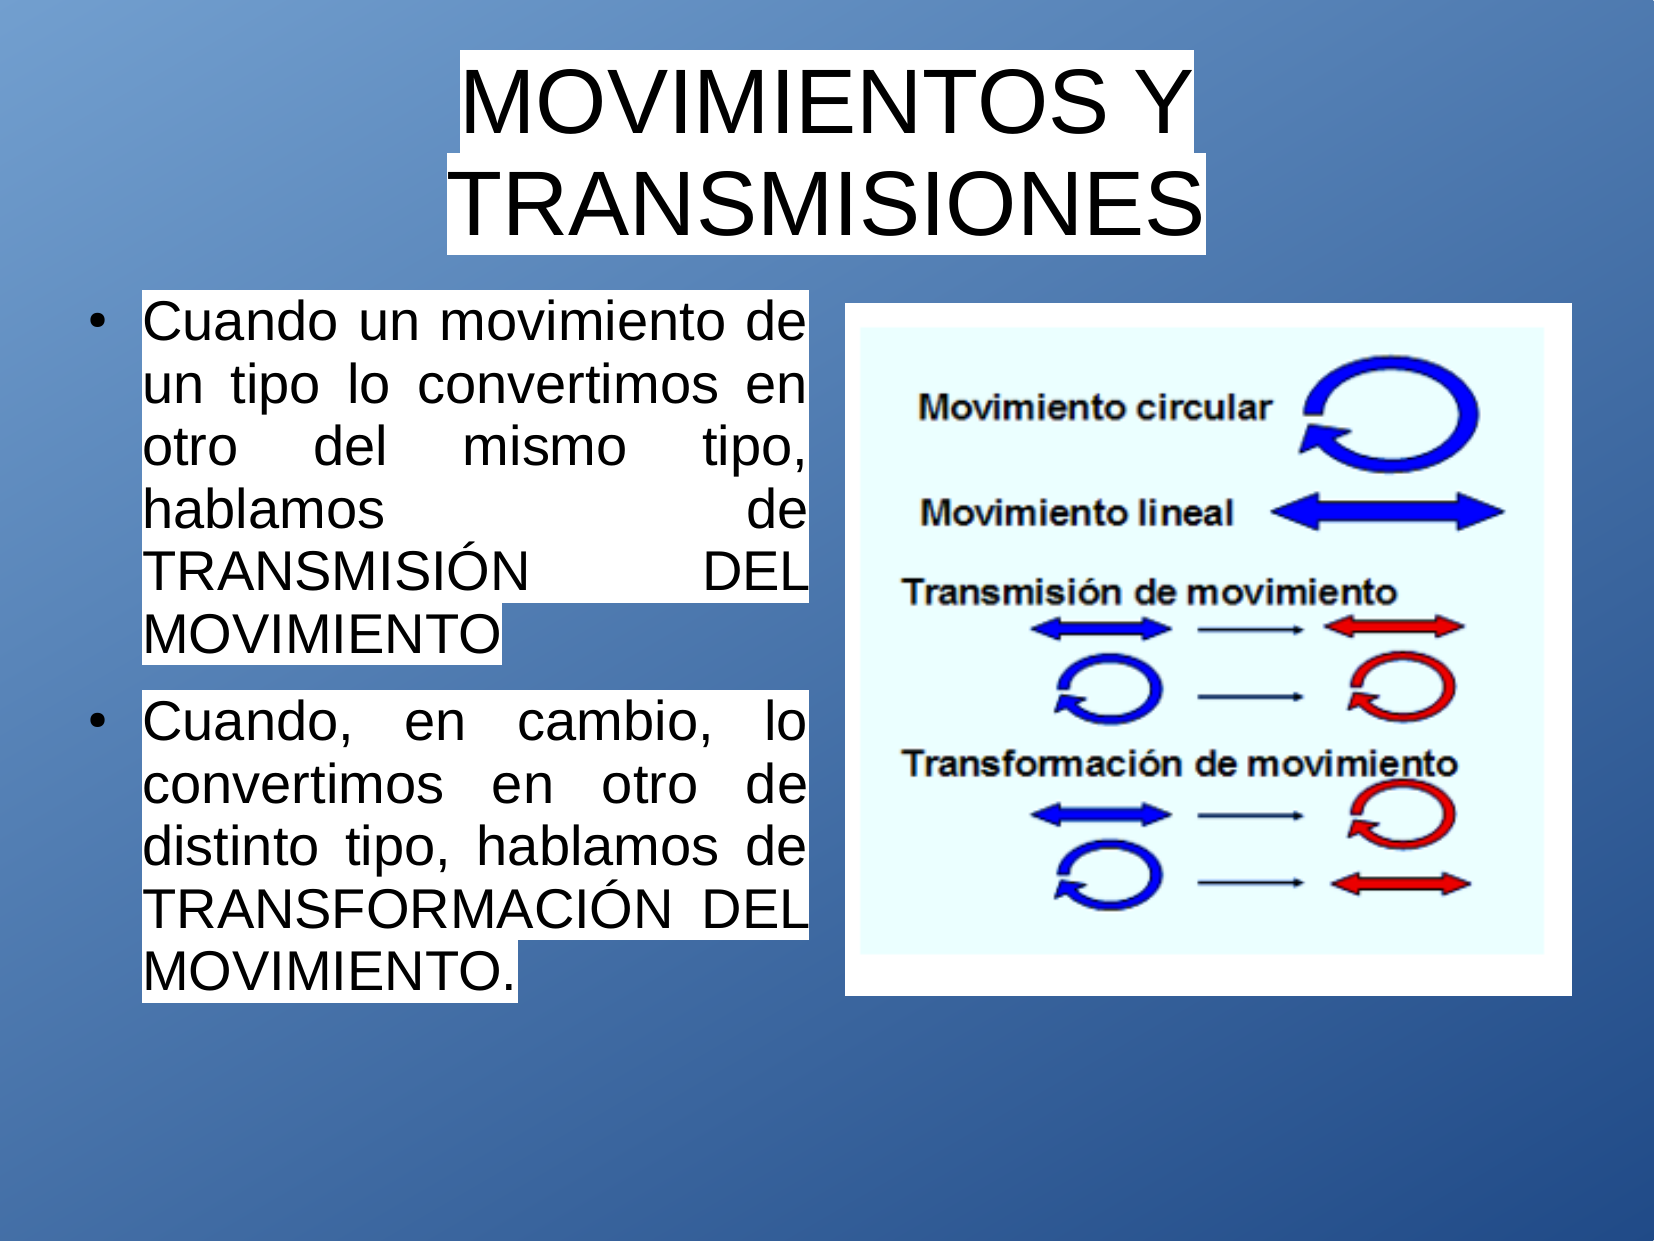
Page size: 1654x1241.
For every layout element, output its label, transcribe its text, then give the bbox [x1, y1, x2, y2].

title MOVIMIENTOS Y TRANSMISIONES [82, 49, 1571, 257]
list Cuando un movimiento de un tipo lo convertimos en otro del mismo tipo, hablamos de TRANSMISIÓN DEL MOVIMIENTO Cuando, en cambio, lo convertimos en otro de distinto tipo, hablamos de TRANSFORMACIÓN DEL MOVIMIENTO. [82, 290, 809, 1010]
picture [845, 303, 1572, 996]
